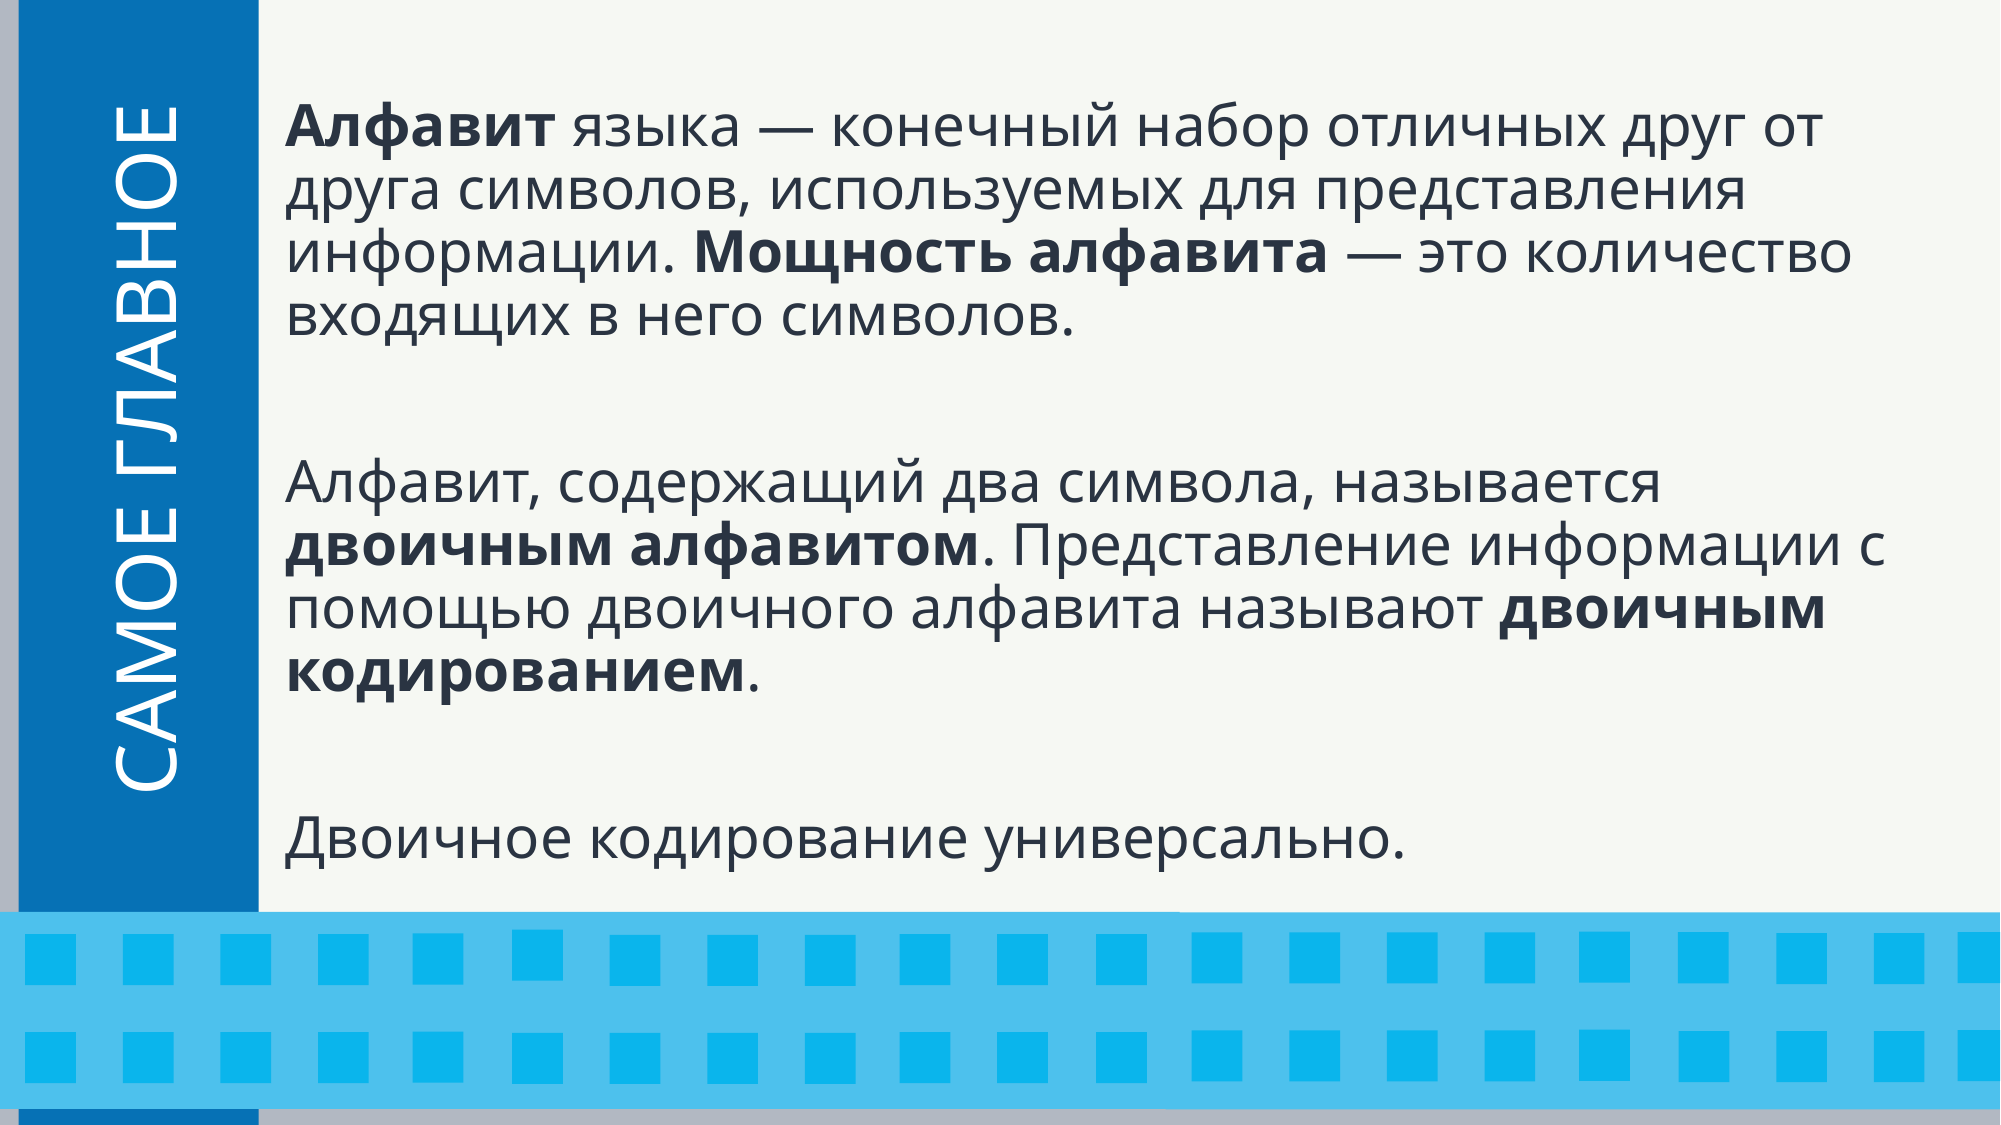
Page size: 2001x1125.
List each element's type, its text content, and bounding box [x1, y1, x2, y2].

text_box Алфавит языка — конечный набор отличных друг от друга символов, используемых для представления информации. Мощность алфавита — это количество входящих в него символов. Алфавит, содержащий два символа, называется двоичным алфавитом. Представление информации с помощью двоичного алфавита называют двоичным кодированием. Двоичное кодирование универсально. [270, 89, 1945, 907]
